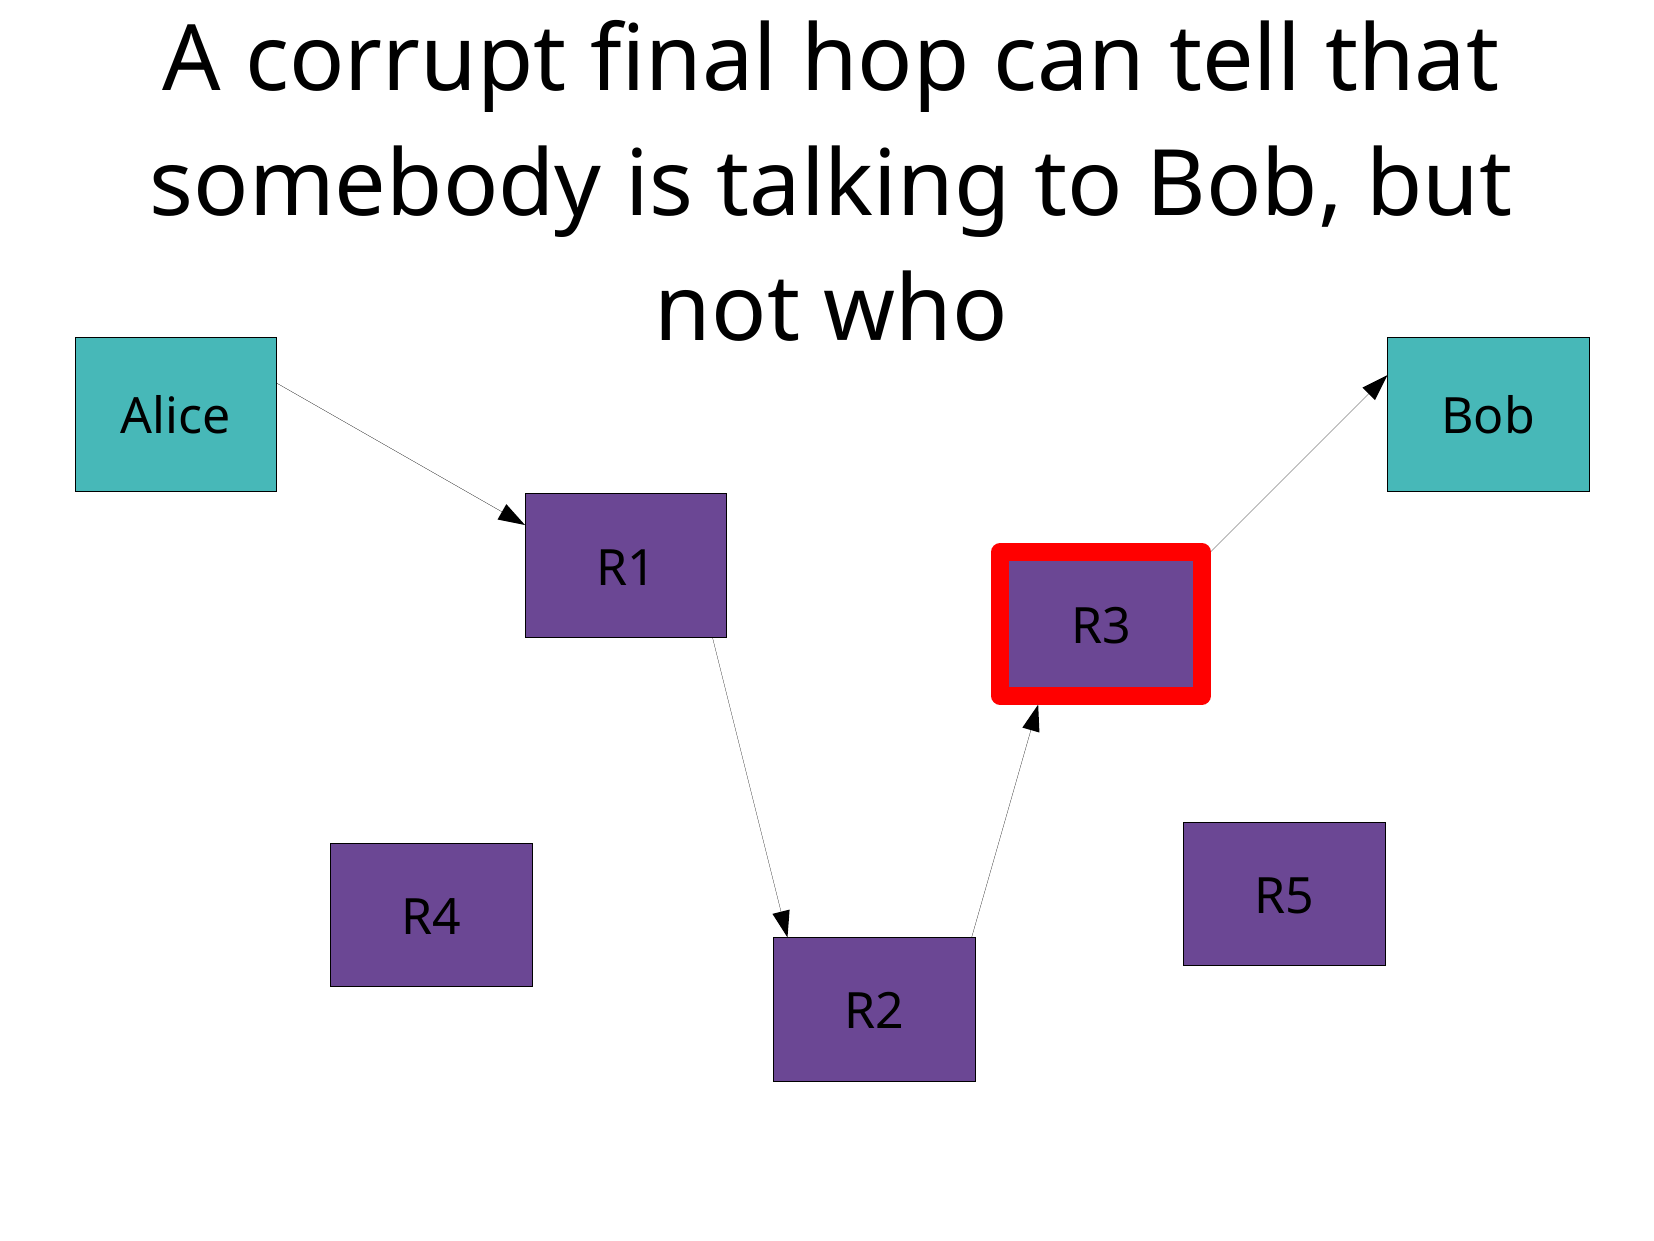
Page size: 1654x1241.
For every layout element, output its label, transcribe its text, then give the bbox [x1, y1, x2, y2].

text_box R2 [773, 937, 976, 1082]
text_box Bob [1387, 337, 1590, 492]
text_box R4 [330, 843, 533, 987]
text_box Alice [75, 337, 277, 492]
text_box R1 [525, 493, 727, 638]
text_box R5 [1183, 822, 1386, 966]
title A corrupt final hop can tell that somebody is talking to Bob, but not who [125, 23, 1538, 338]
text_box R3 [1000, 552, 1202, 696]
